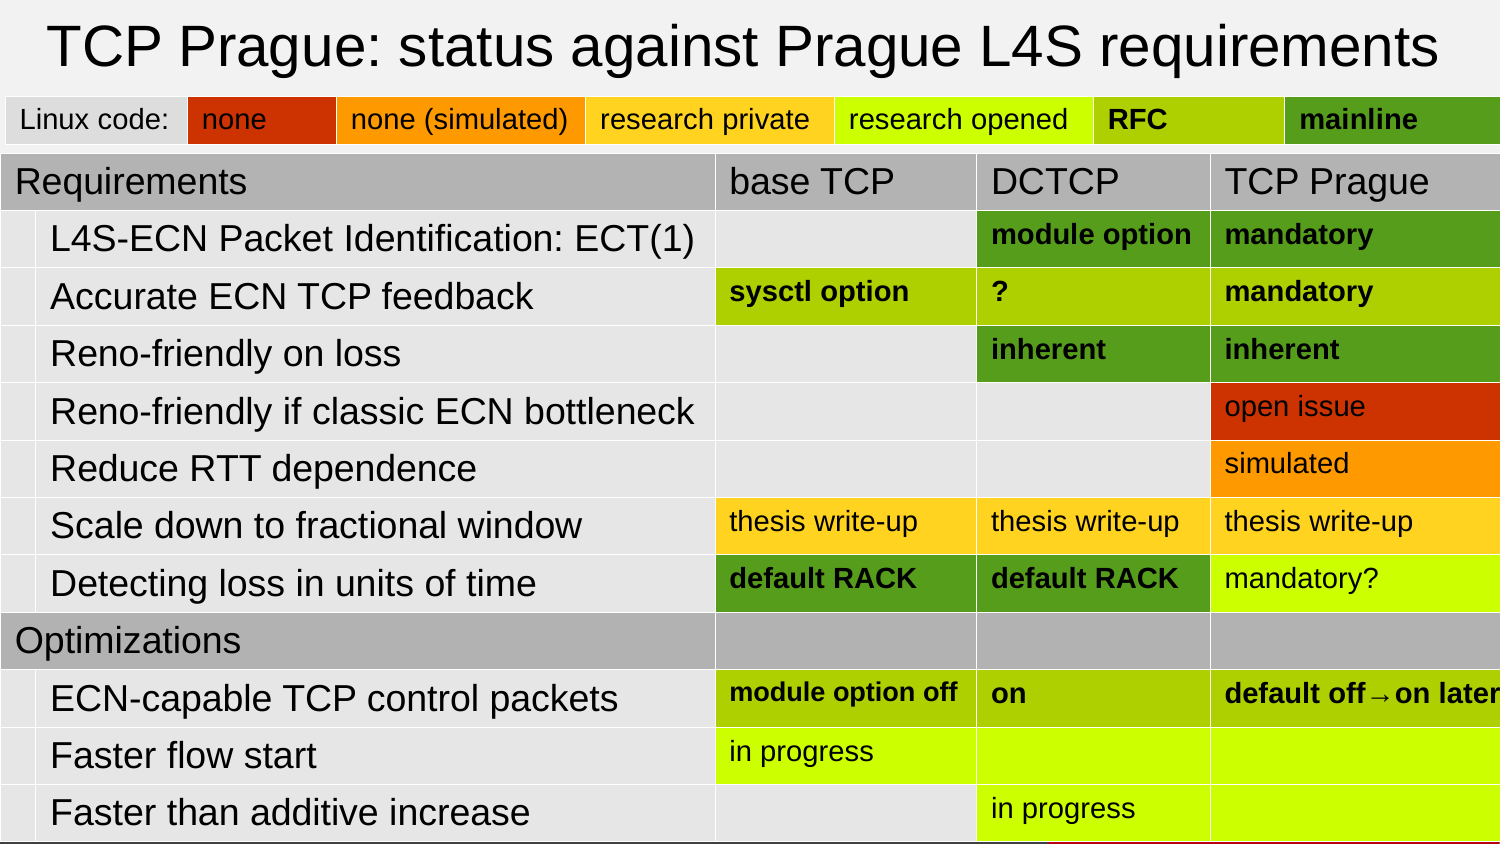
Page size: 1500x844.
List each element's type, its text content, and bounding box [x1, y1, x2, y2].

table_cell thesis write-up [716, 498, 976, 554]
table_cell mandatory [1211, 268, 1500, 325]
table_cell default RACK [716, 555, 976, 612]
table_cell simulated [1211, 441, 1500, 497]
table_header RFC [1094, 97, 1284, 144]
table_cell thesis write-up [977, 498, 1210, 554]
table_header TCP Prague [1211, 154, 1500, 210]
table_cell [977, 441, 1210, 497]
table_cell Reno-friendly on loss [36, 326, 715, 382]
table_cell Faster flow start [36, 728, 715, 784]
table_cell ECN-capable TCP control packets [36, 670, 715, 727]
table_cell [716, 383, 976, 440]
table_header DCTCP [977, 154, 1210, 210]
table_cell module option off [716, 670, 976, 727]
table_cell [716, 326, 976, 382]
table_cell [1211, 728, 1500, 784]
table_cell default off→on later [1211, 670, 1500, 727]
table_header none (simulated) [337, 97, 585, 144]
table_header Requirements [1, 154, 715, 210]
table_cell [1, 441, 35, 497]
table_cell [1, 670, 35, 727]
table_cell Optimizations [1, 613, 715, 669]
table_cell [716, 441, 976, 497]
table_cell in progress [977, 785, 1210, 841]
table_cell inherent [1211, 326, 1500, 382]
table_cell [1211, 613, 1500, 669]
table_header research opened [835, 97, 1093, 144]
table_cell Scale down to fractional window [36, 498, 715, 554]
table_cell ? [977, 268, 1210, 325]
table_cell [977, 728, 1210, 784]
table_header Linux code: [6, 97, 187, 144]
table_cell open issue [1211, 383, 1500, 440]
table_cell Reduce RTT dependence [36, 441, 715, 497]
table_cell [1, 211, 35, 267]
table_cell in progress [716, 728, 976, 784]
table_cell L4S-ECN Packet Identification: ECT(1) [36, 211, 715, 267]
table_cell [1, 785, 35, 841]
table_cell [1, 555, 35, 612]
table_cell mandatory? [1211, 555, 1500, 612]
table_cell default RACK [977, 555, 1210, 612]
table_cell [1, 326, 35, 382]
table_cell on [977, 670, 1210, 727]
table_cell module option [977, 211, 1210, 267]
table_cell [716, 211, 976, 267]
table_cell [1211, 785, 1500, 841]
table_cell [1, 728, 35, 784]
table_header none [188, 97, 336, 144]
table_cell Detecting loss in units of time [36, 555, 715, 612]
table_cell [1, 498, 35, 554]
table_header base TCP [716, 154, 976, 210]
table_header mainline [1285, 97, 1500, 144]
table_cell mandatory [1211, 211, 1500, 267]
table_cell [977, 613, 1210, 669]
table_cell Reno-friendly if classic ECN bottleneck [36, 383, 715, 440]
table_cell sysctl option [716, 268, 976, 325]
table_cell Accurate ECN TCP feedback [36, 268, 715, 325]
table_cell [1, 268, 35, 325]
table_cell Faster than additive increase [36, 785, 715, 841]
title TCP Prague: status against Prague L4S requirements [0, 0, 1489, 98]
table_cell thesis write-up [1211, 498, 1500, 554]
table_cell [977, 383, 1210, 440]
table_cell [1, 383, 35, 440]
table_cell [716, 613, 976, 669]
table_header research private [586, 97, 834, 144]
table_cell [716, 785, 976, 841]
table_cell inherent [977, 326, 1210, 382]
